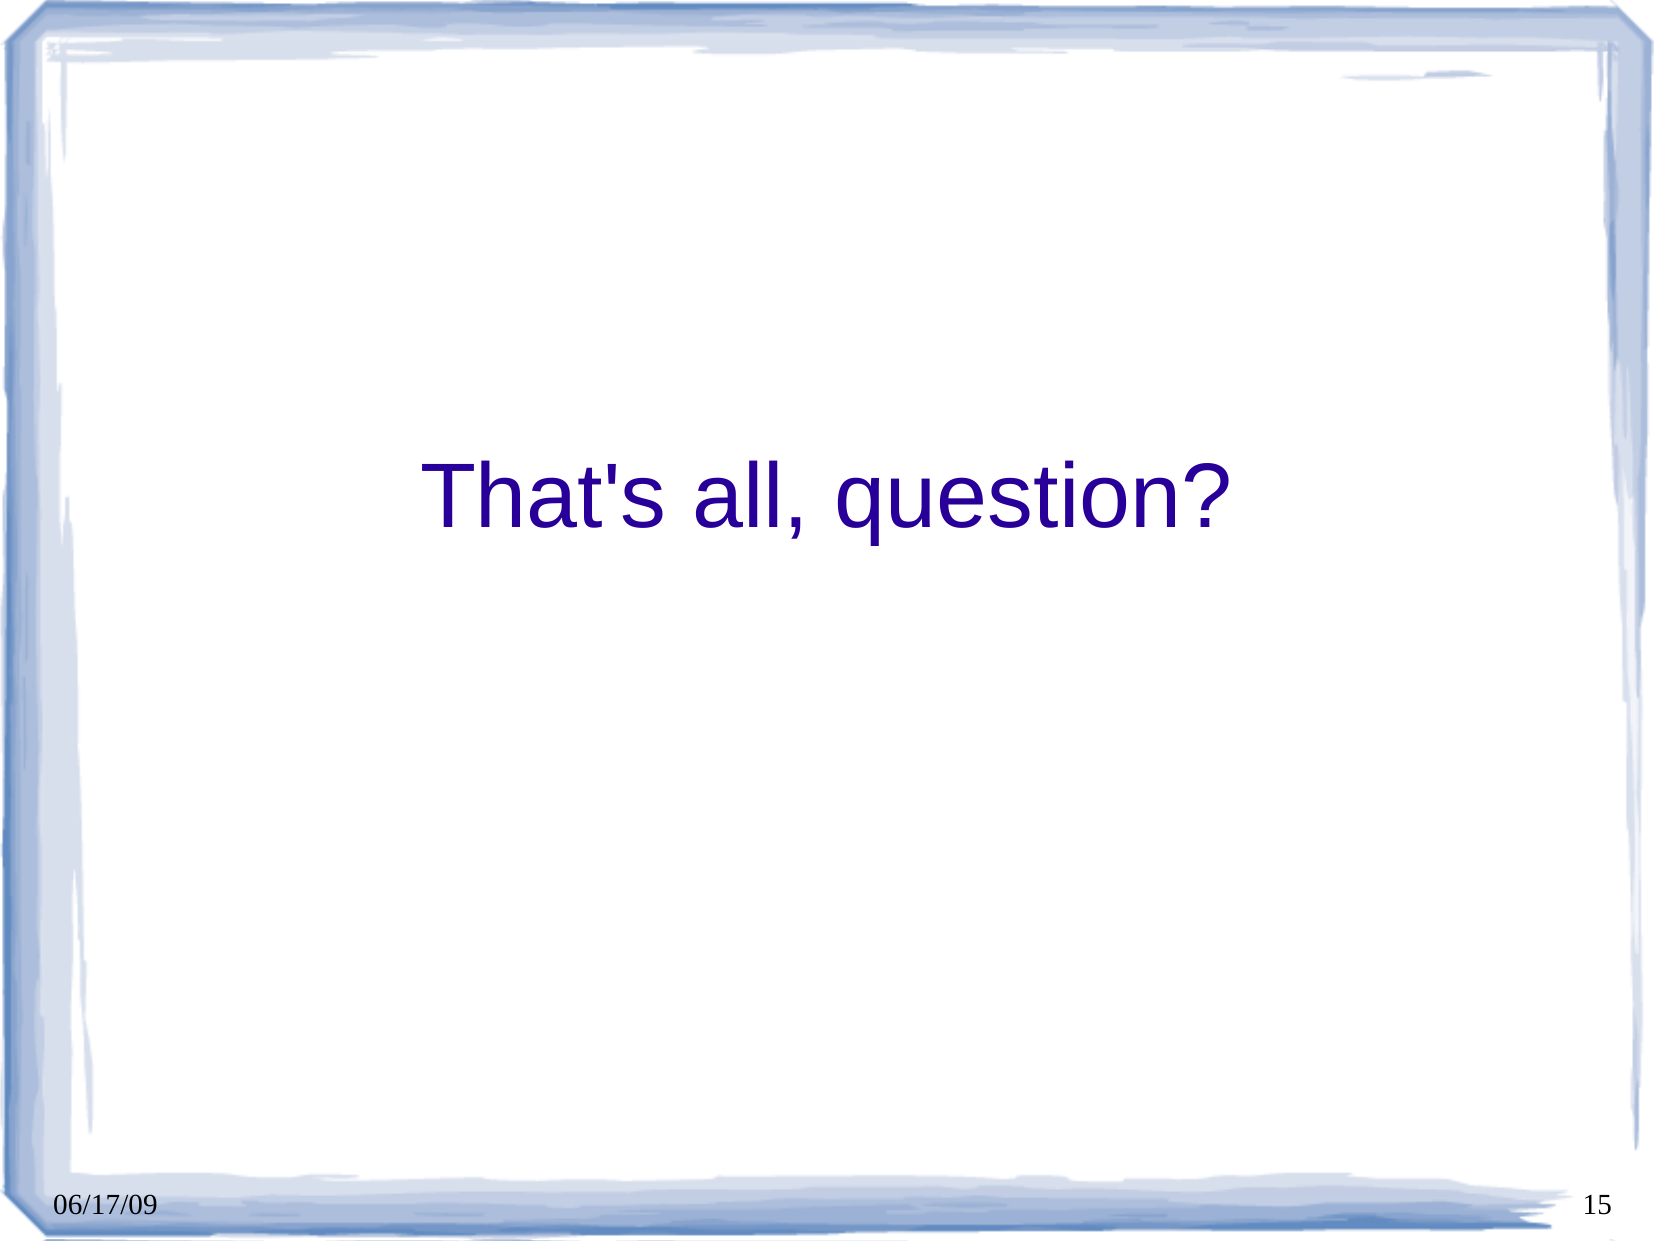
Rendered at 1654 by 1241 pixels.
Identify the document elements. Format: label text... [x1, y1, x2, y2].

title That's all, question? [82, 399, 1571, 592]
picture [0, 0, 1654, 1241]
